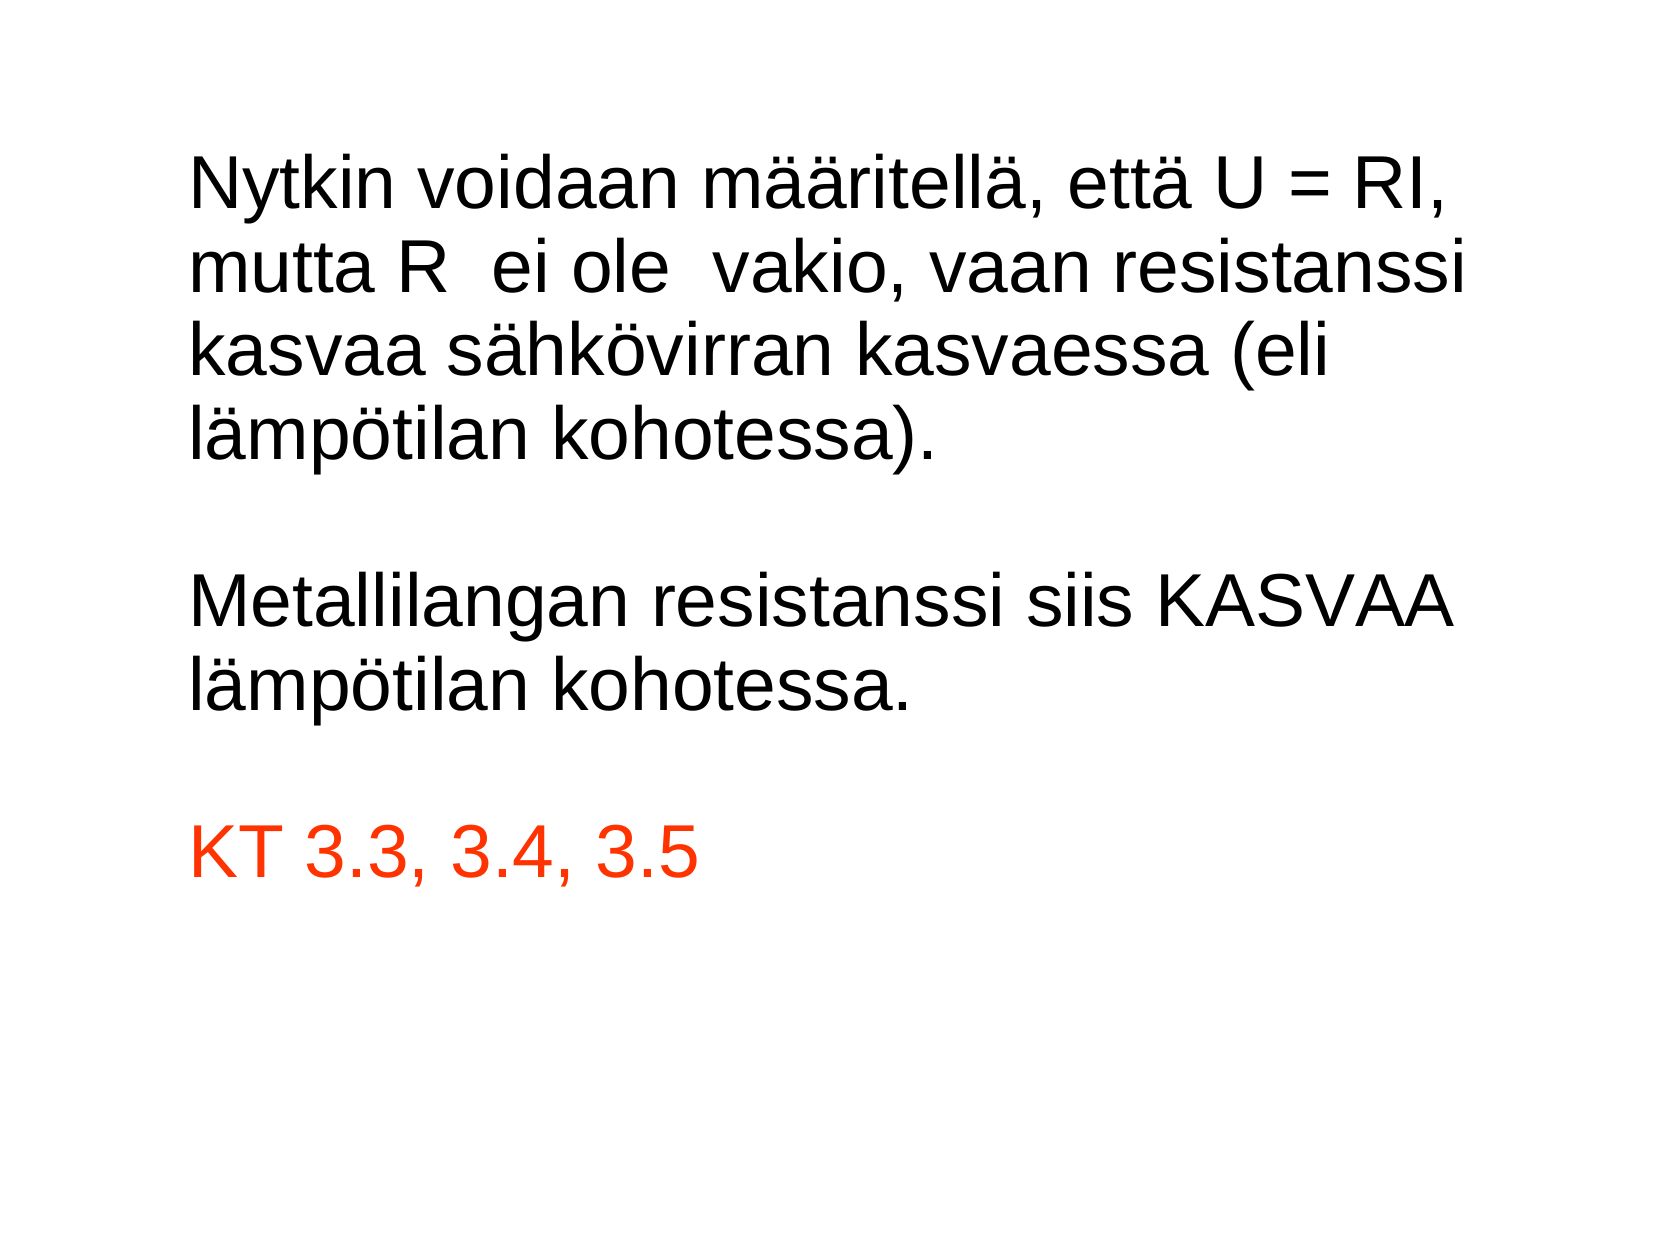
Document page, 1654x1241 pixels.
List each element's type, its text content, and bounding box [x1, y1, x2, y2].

text_box Nytkin voidaan määritellä, että U = RI, mutta R ei ole vakio, vaan resistanssi kasvaa sähkövirran kasvaessa (eli lämpötilan kohotessa). Metallilangan resistanssi siis KASVAA lämpötilan kohotessa. KT 3.3, 3.4, 3.5 [173, 134, 1583, 993]
